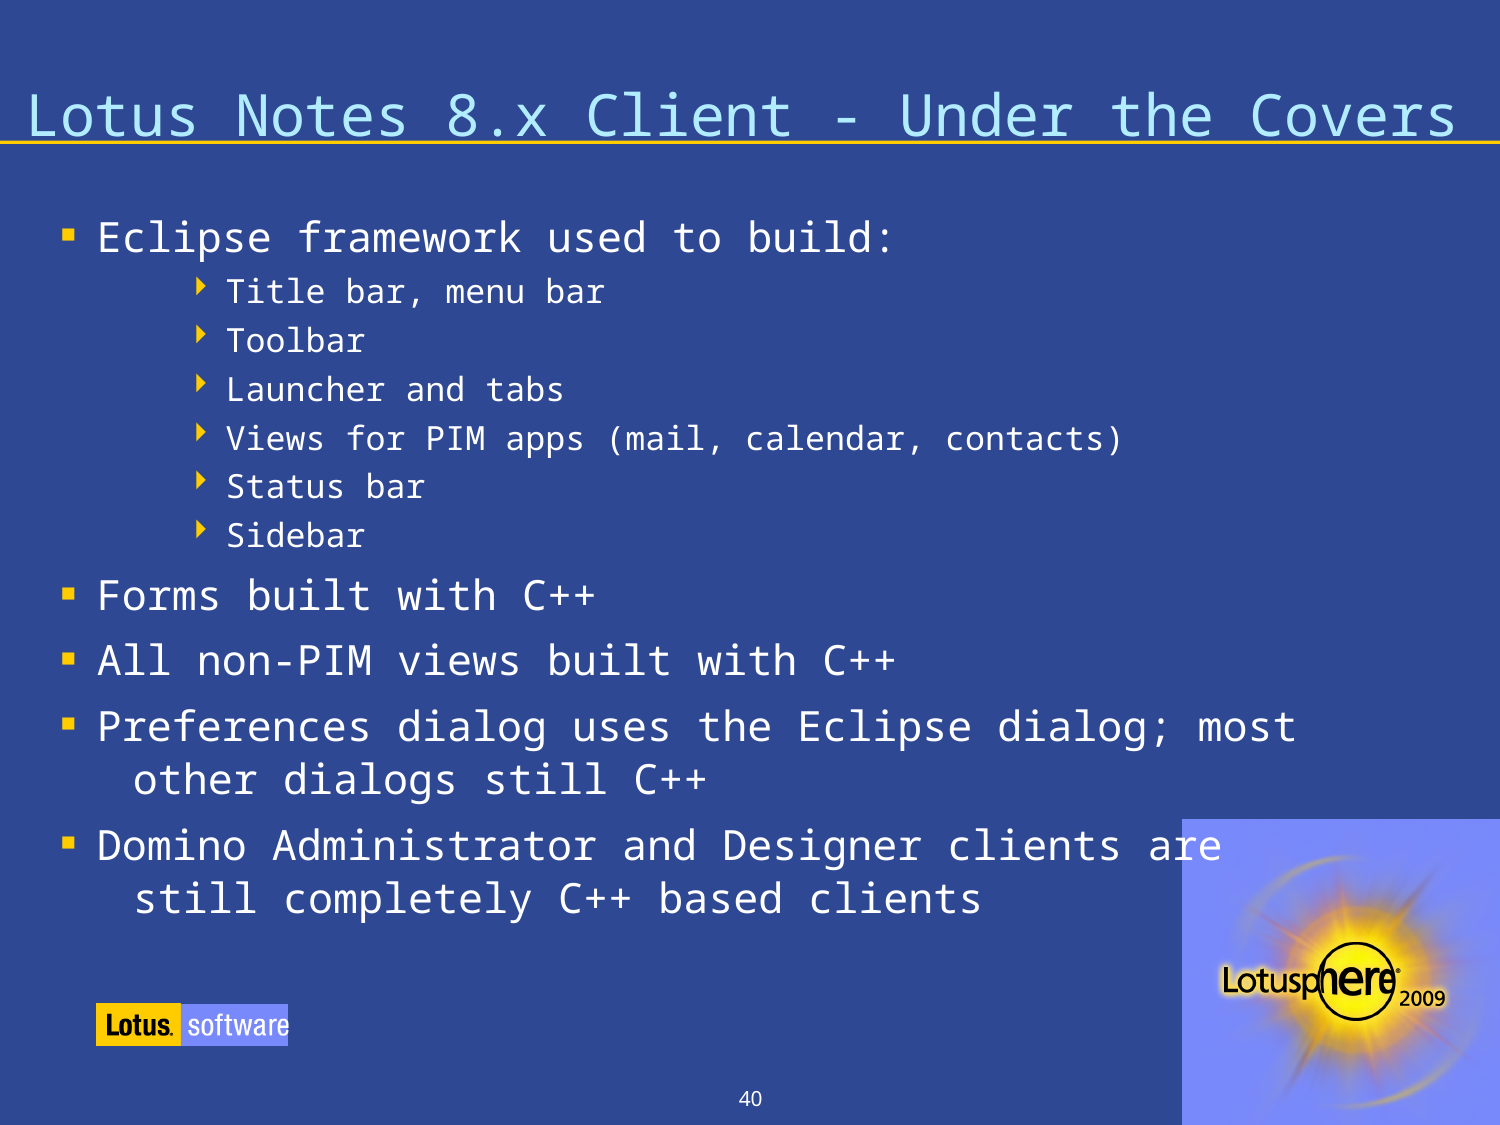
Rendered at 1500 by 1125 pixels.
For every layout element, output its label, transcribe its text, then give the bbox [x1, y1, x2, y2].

picture [1181, 818, 1500, 1125]
picture [96, 1038, 289, 1046]
list Eclipse framework used to build: Title bar, menu bar Toolbar Launcher and tabs Views for PIM apps (mail, calendar, contacts) Status bar Sidebar Forms built with C++ All non-PIM views built with C++ Preferences dialog uses the Eclipse dialog; most other dialogs still C++ Domino Administrator and Designer clients are still completely C++ based clients [57, 201, 1363, 1038]
title Lotus Notes 8.x Client - Under the Covers [25, 79, 1476, 170]
